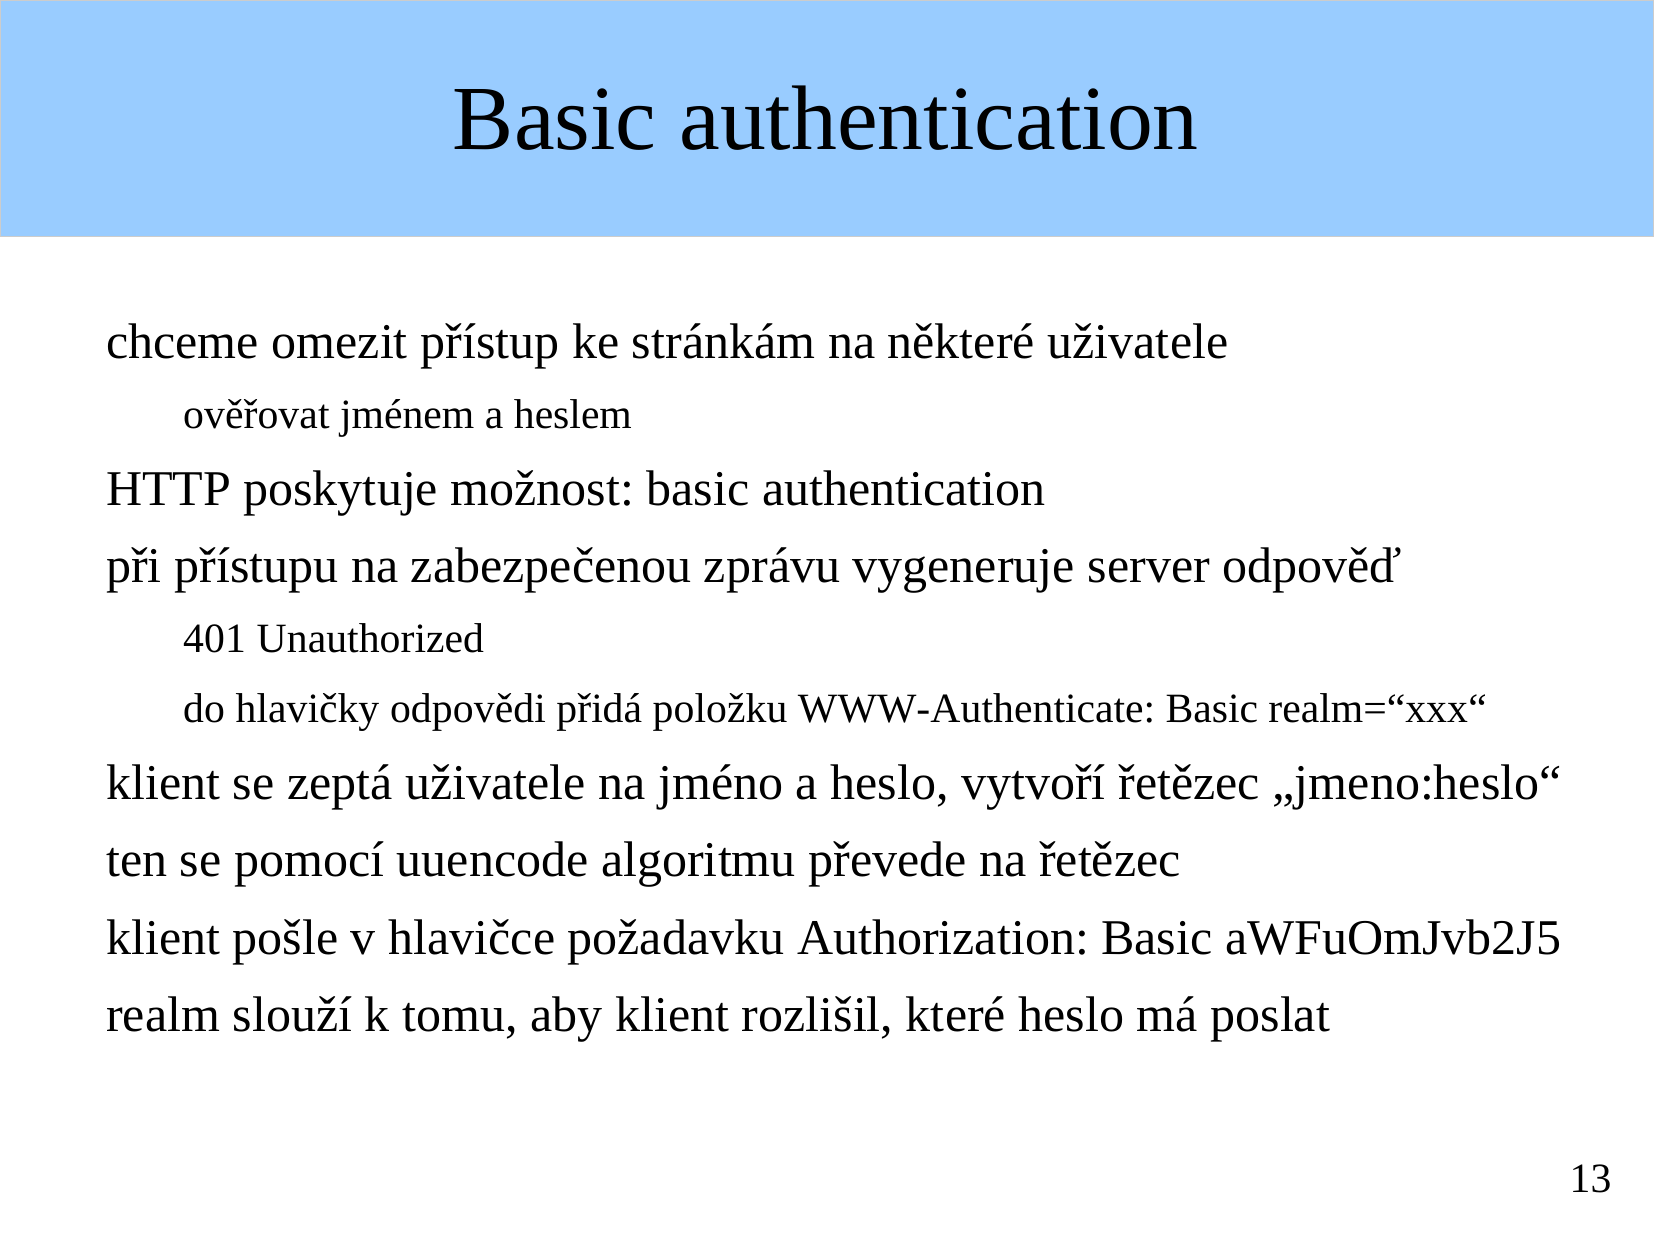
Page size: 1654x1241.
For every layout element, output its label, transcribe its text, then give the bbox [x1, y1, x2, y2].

list chceme omezit přístup ke stránkám na některé uživatele ověřovat jménem a heslem HTTP poskytuje možnost: basic authentication při přístupu na zabezpečenou zprávu vygeneruje server odpověď 401 Unauthorized do hlavičky odpovědi přidá položku WWW-Authenticate: Basic realm=“xxx“ klient se zeptá uživatele na jméno a heslo, vytvoří řetězec „jmeno:heslo“ ten se pomocí uuencode algoritmu převede na řetězec klient pošle v hlavičce požadavku Authorization: Basic aWFuOmJvb2J5 realm slouží k tomu, aby klient rozlišil, které heslo má poslat [88, 314, 1565, 1153]
title Basic authentication [0, 0, 1654, 237]
